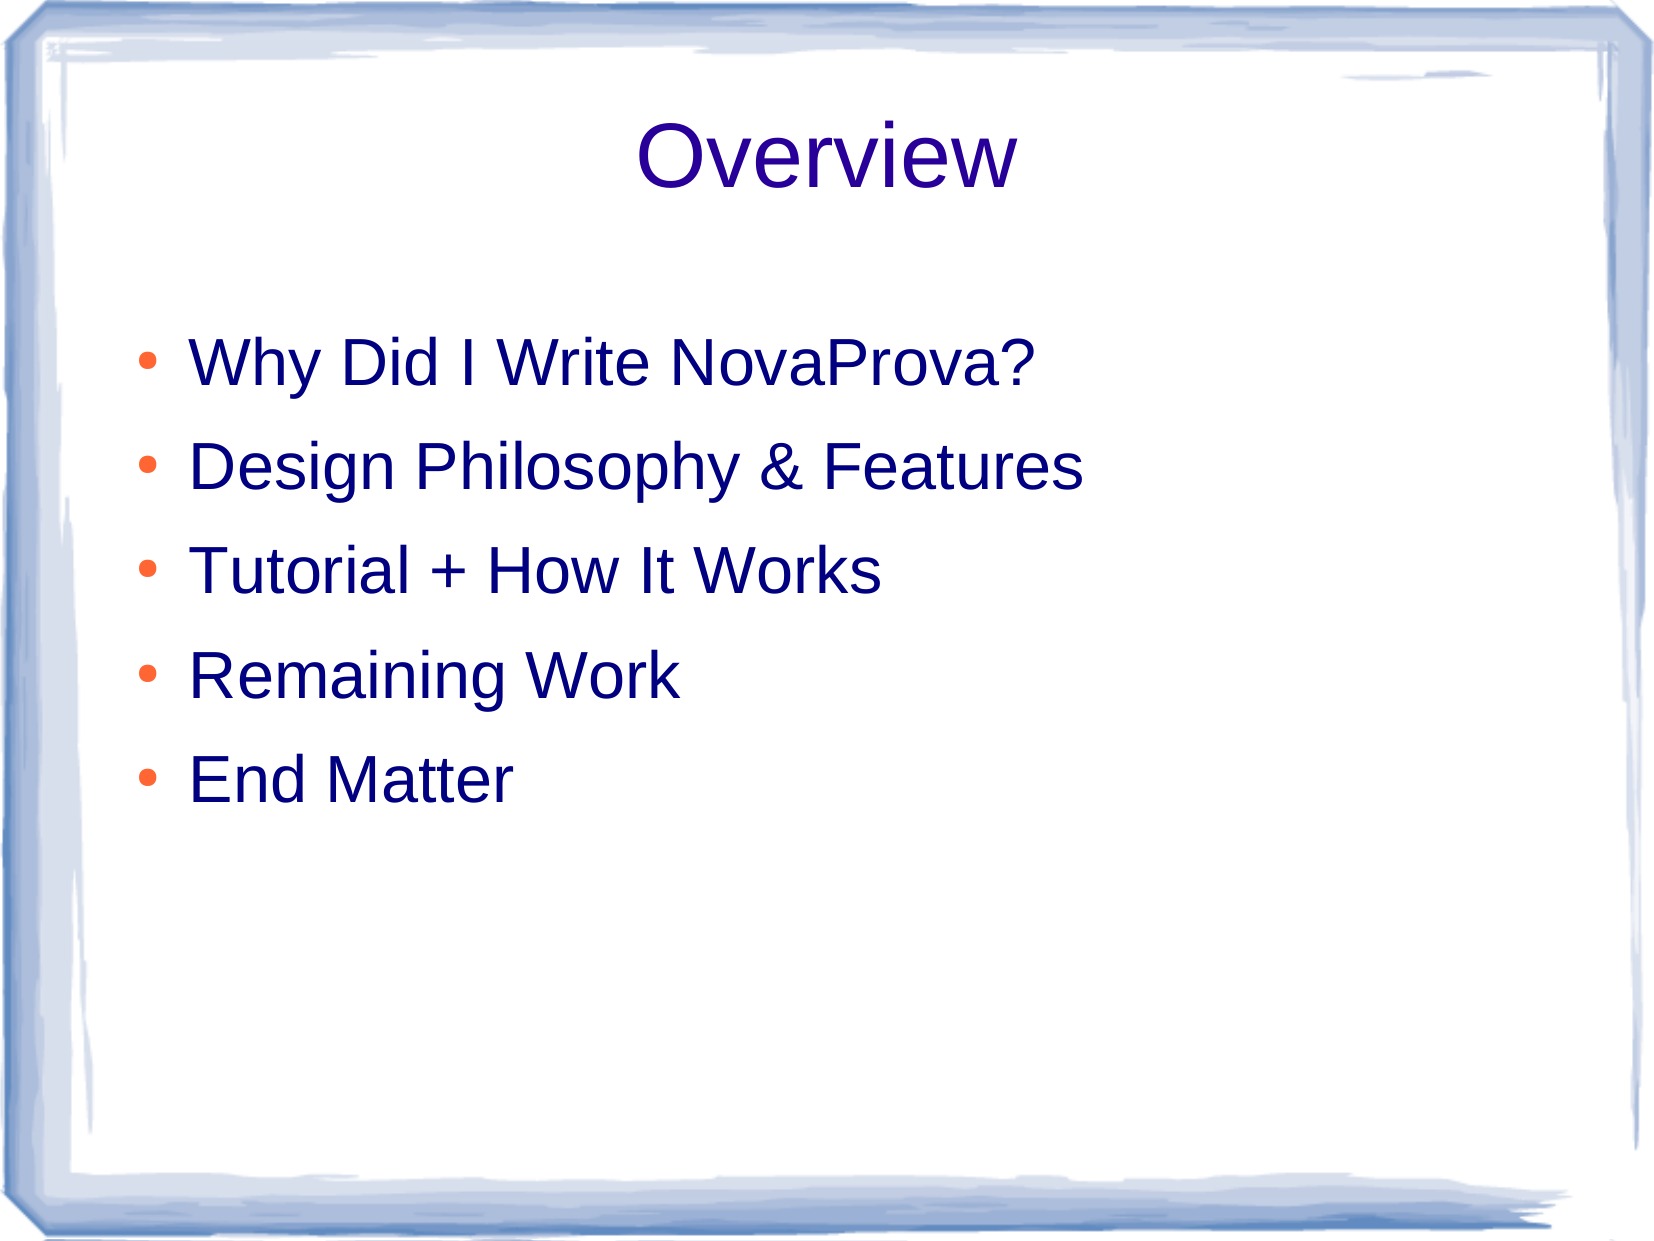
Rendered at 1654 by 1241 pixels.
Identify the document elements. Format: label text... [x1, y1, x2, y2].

list Why Did I Write NovaProva? Design Philosophy & Features Tutorial + How It Works Remaining Work End Matter [118, 324, 1571, 1129]
picture [0, 0, 1654, 1241]
title Overview [82, 59, 1571, 252]
